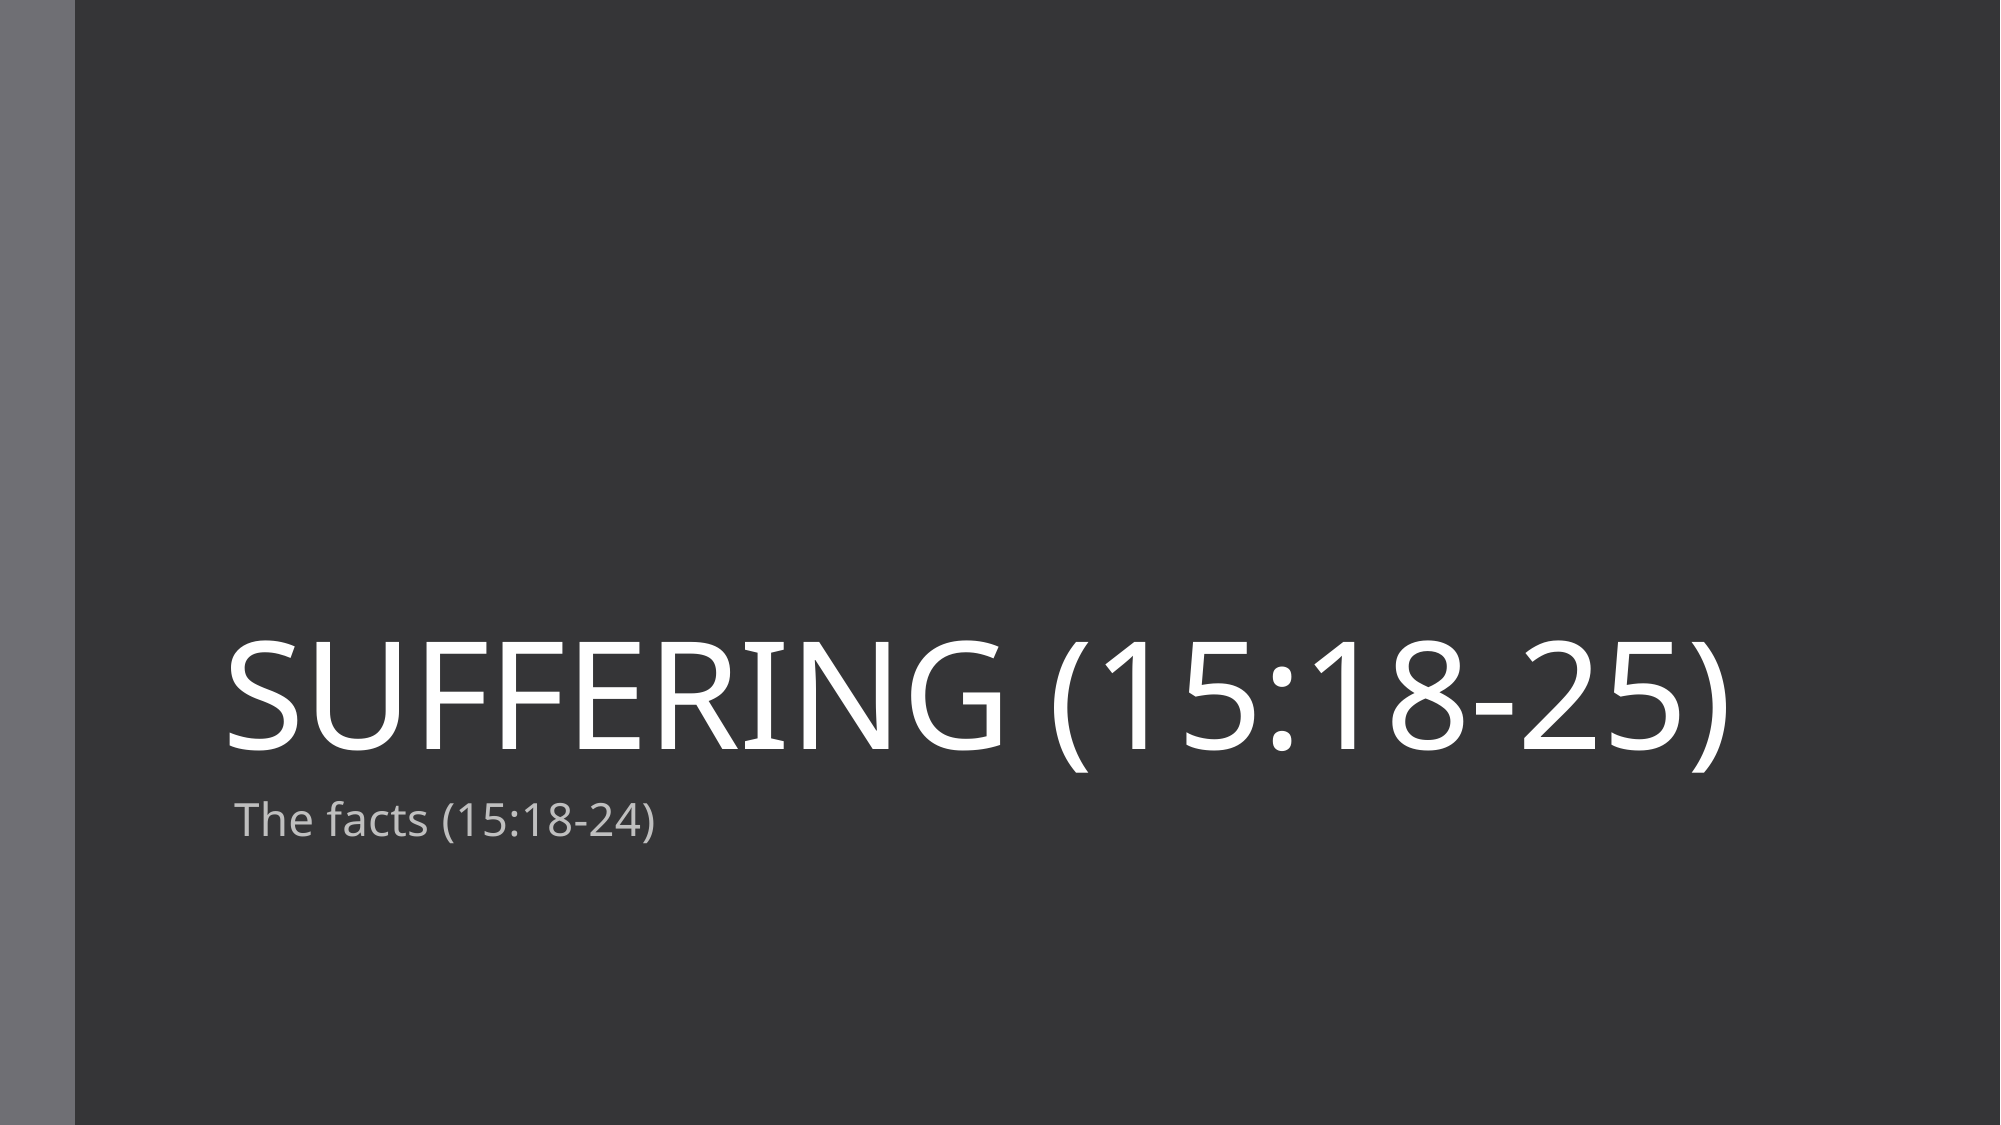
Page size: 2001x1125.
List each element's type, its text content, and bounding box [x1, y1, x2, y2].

title SUFFERING (15:18-25) [206, 124, 1752, 787]
subtitle The facts (15:18-24) [206, 787, 1752, 1066]
